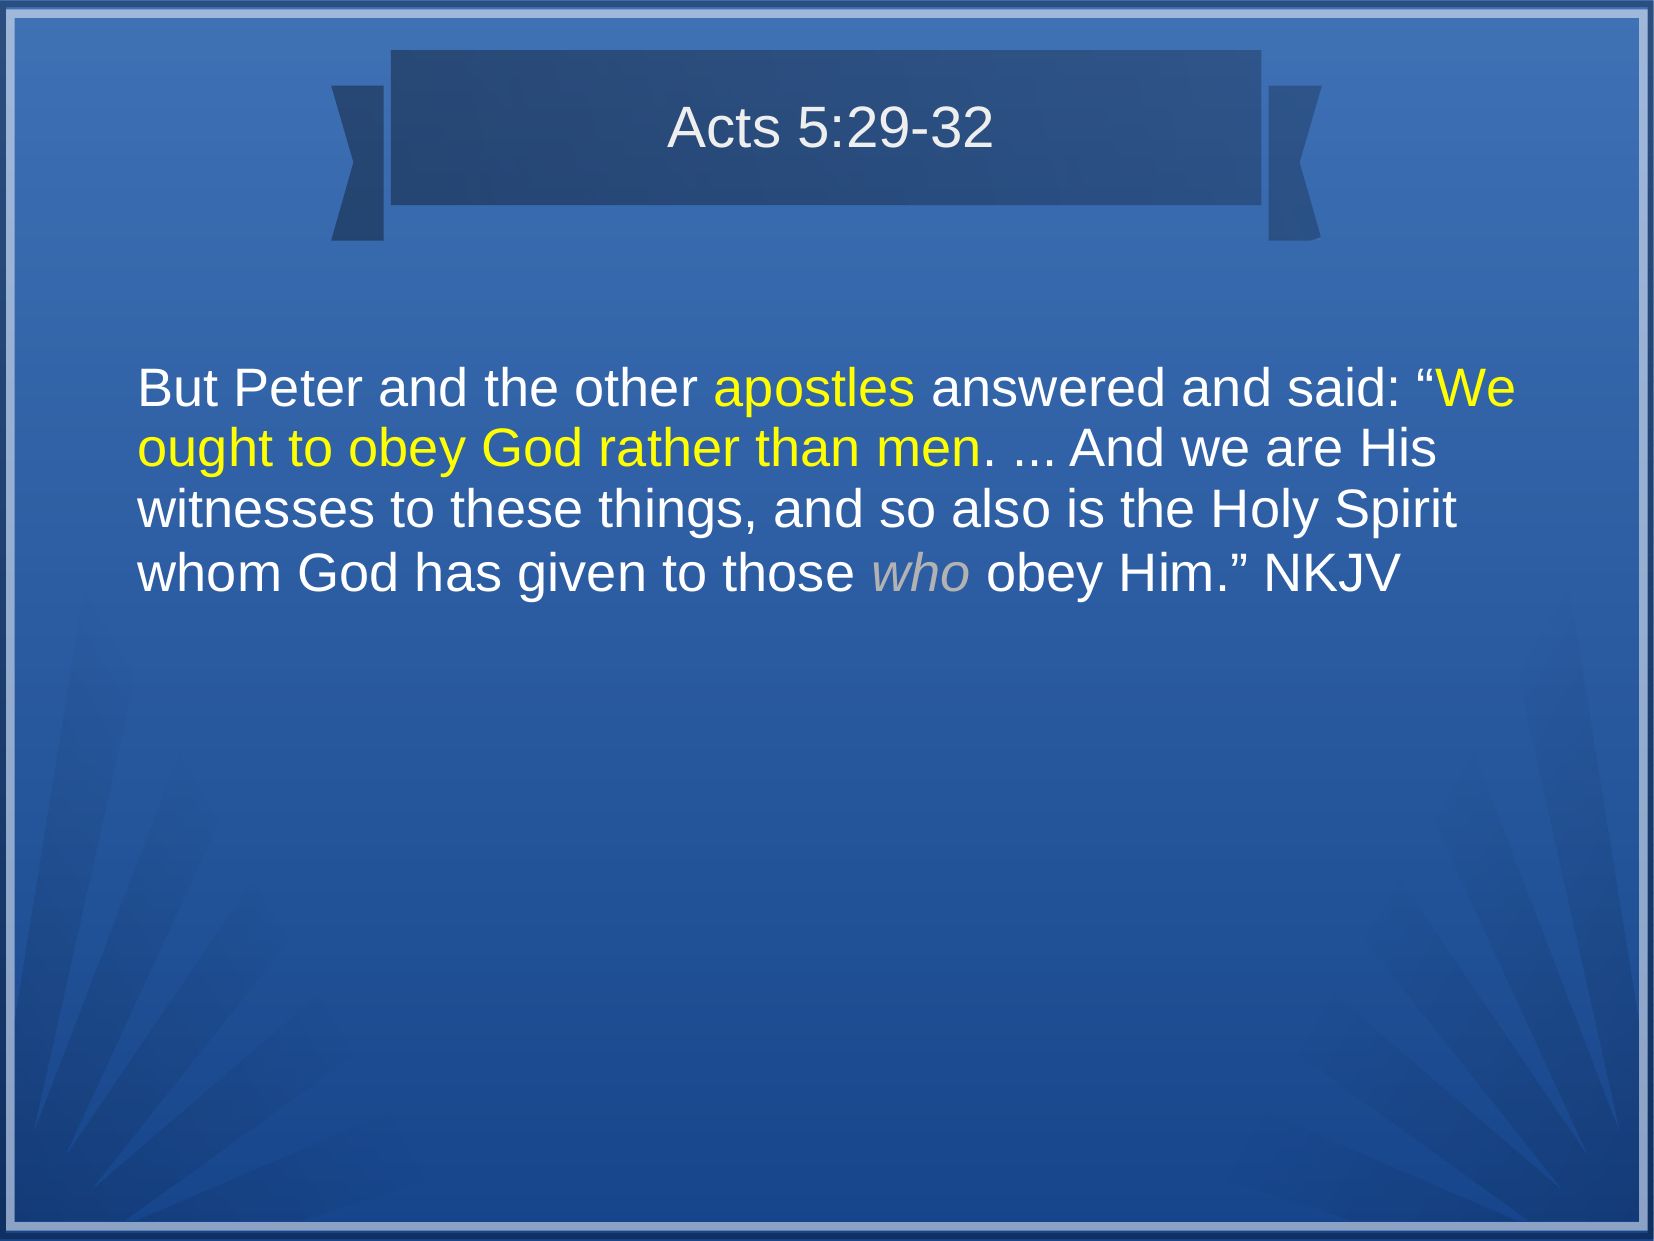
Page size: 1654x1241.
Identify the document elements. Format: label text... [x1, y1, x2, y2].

text_box But Peter and the other apostles answered and said: “We ought to obey God rather than men. ... And we are His witnesses to these things, and so also is the Holy Spirit whom God has given to those who obey Him.” NKJV [122, 285, 1560, 1191]
text_box Acts 5:29-32 [576, 73, 1087, 182]
